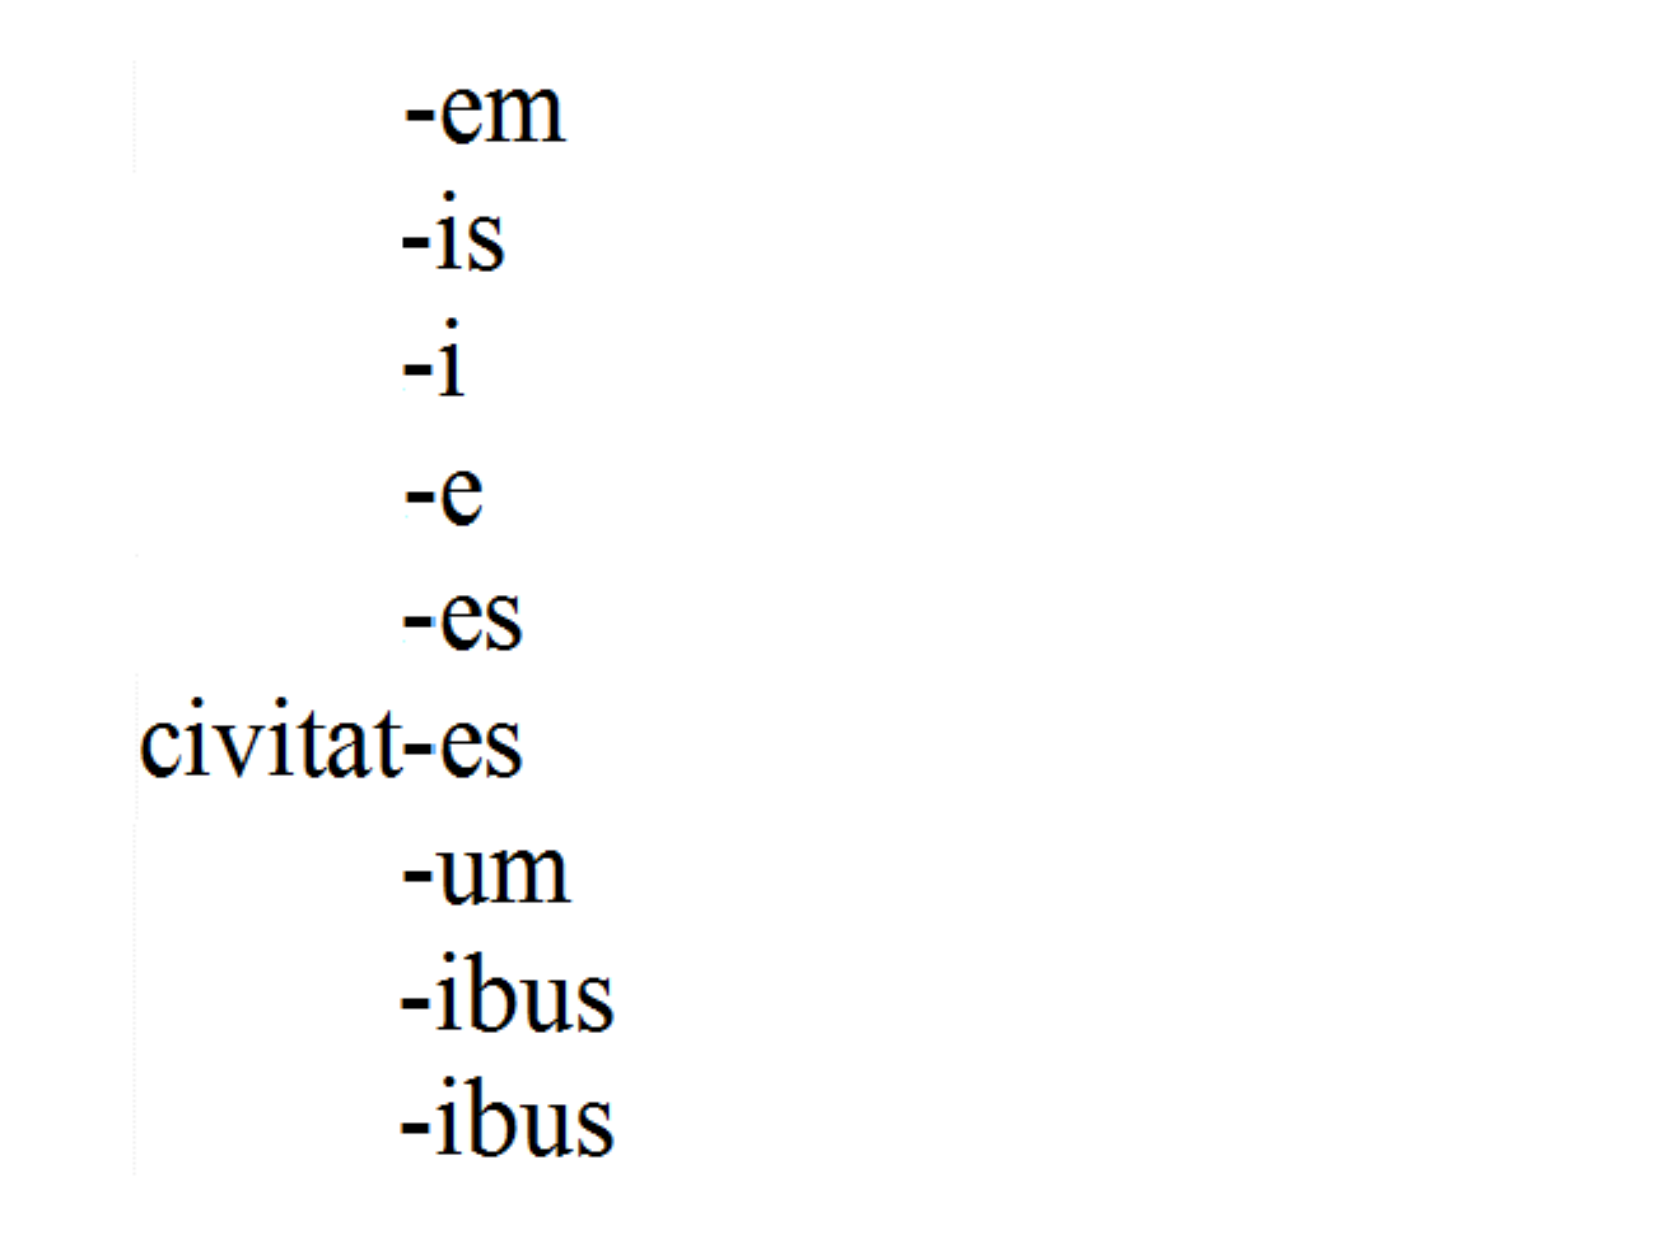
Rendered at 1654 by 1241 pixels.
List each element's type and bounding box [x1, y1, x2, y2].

picture [60, 59, 826, 1181]
